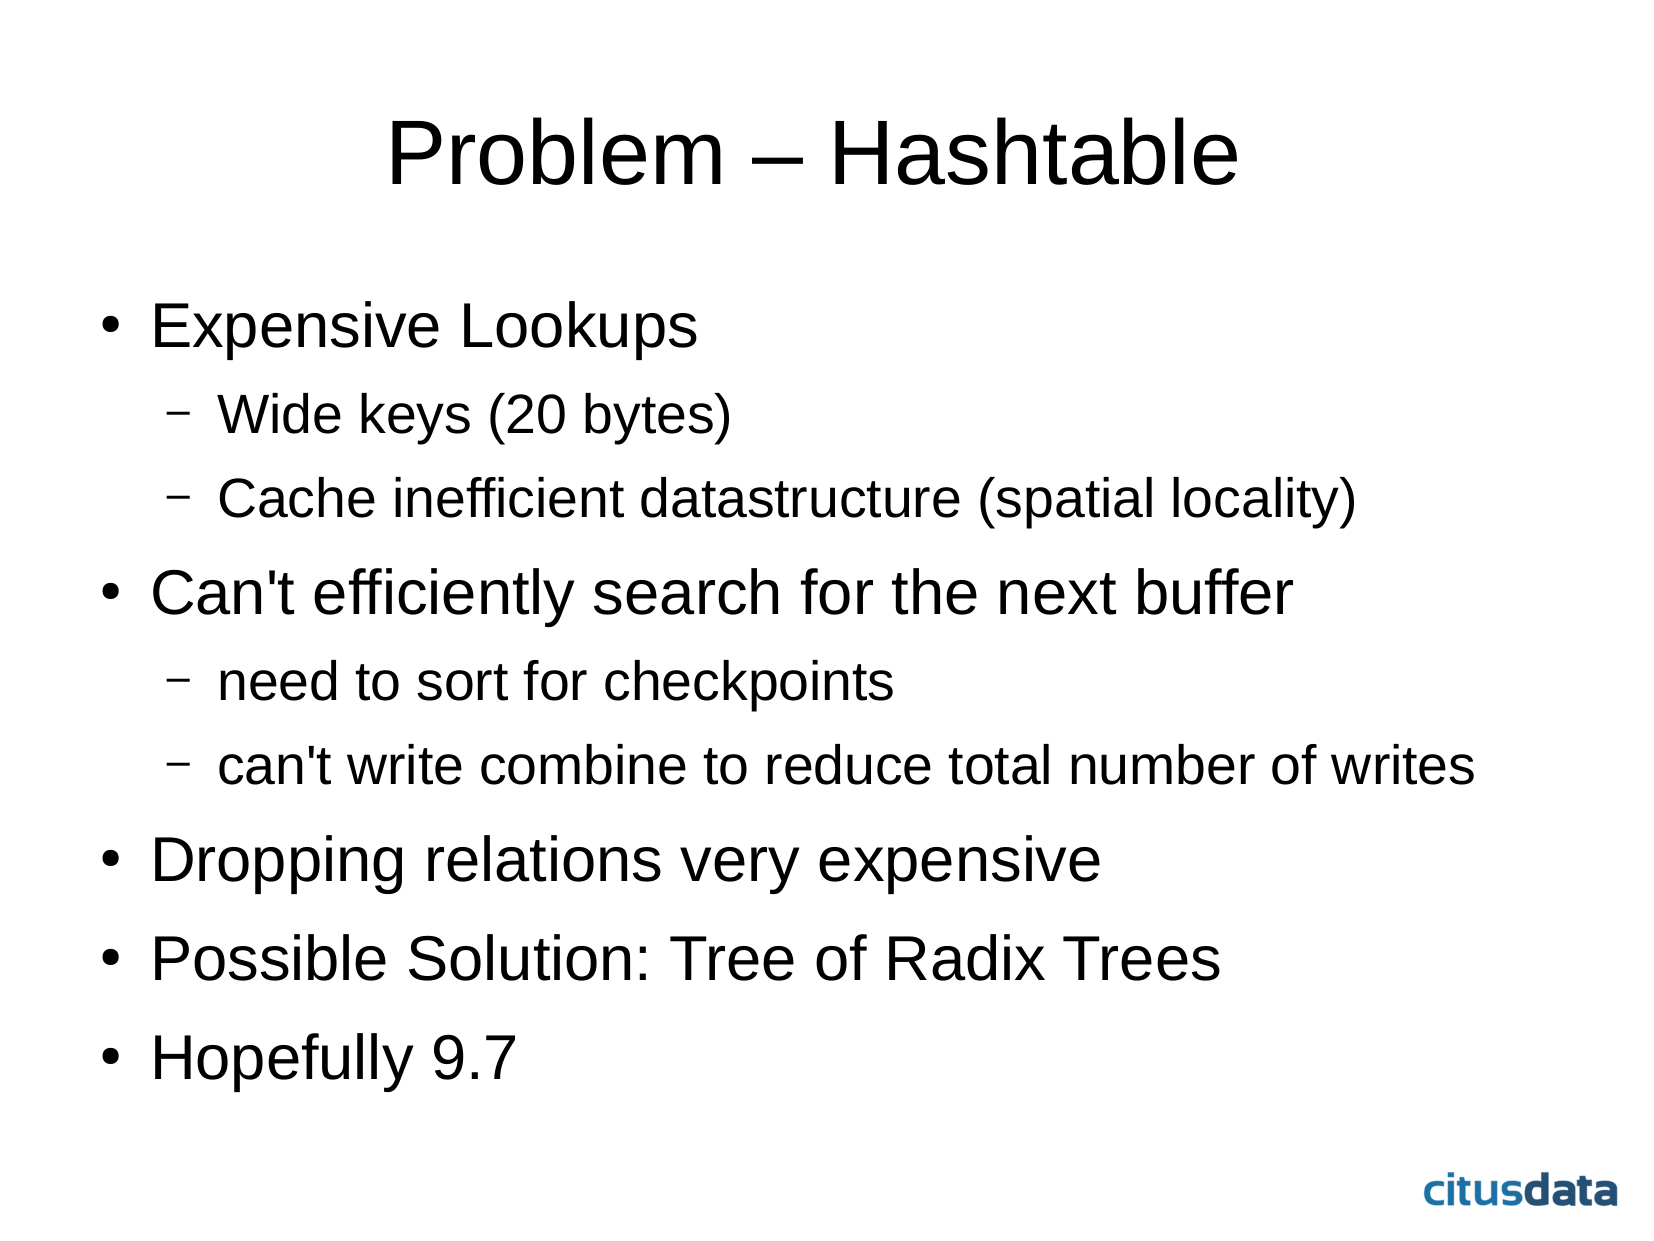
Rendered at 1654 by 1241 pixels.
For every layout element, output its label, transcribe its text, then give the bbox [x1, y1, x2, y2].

list Expensive Lookups Wide keys (20 bytes) Cache inefficient datastructure (spatial locality) Can't efficiently search for the next buffer need to sort for checkpoints can't write combine to reduce total number of writes Dropping relations very expensive Possible Solution: Tree of Radix Trees Hopefully 9.7 [82, 290, 1571, 1096]
title Problem – Hashtable [82, 49, 1571, 257]
picture [1420, 1167, 1622, 1209]
